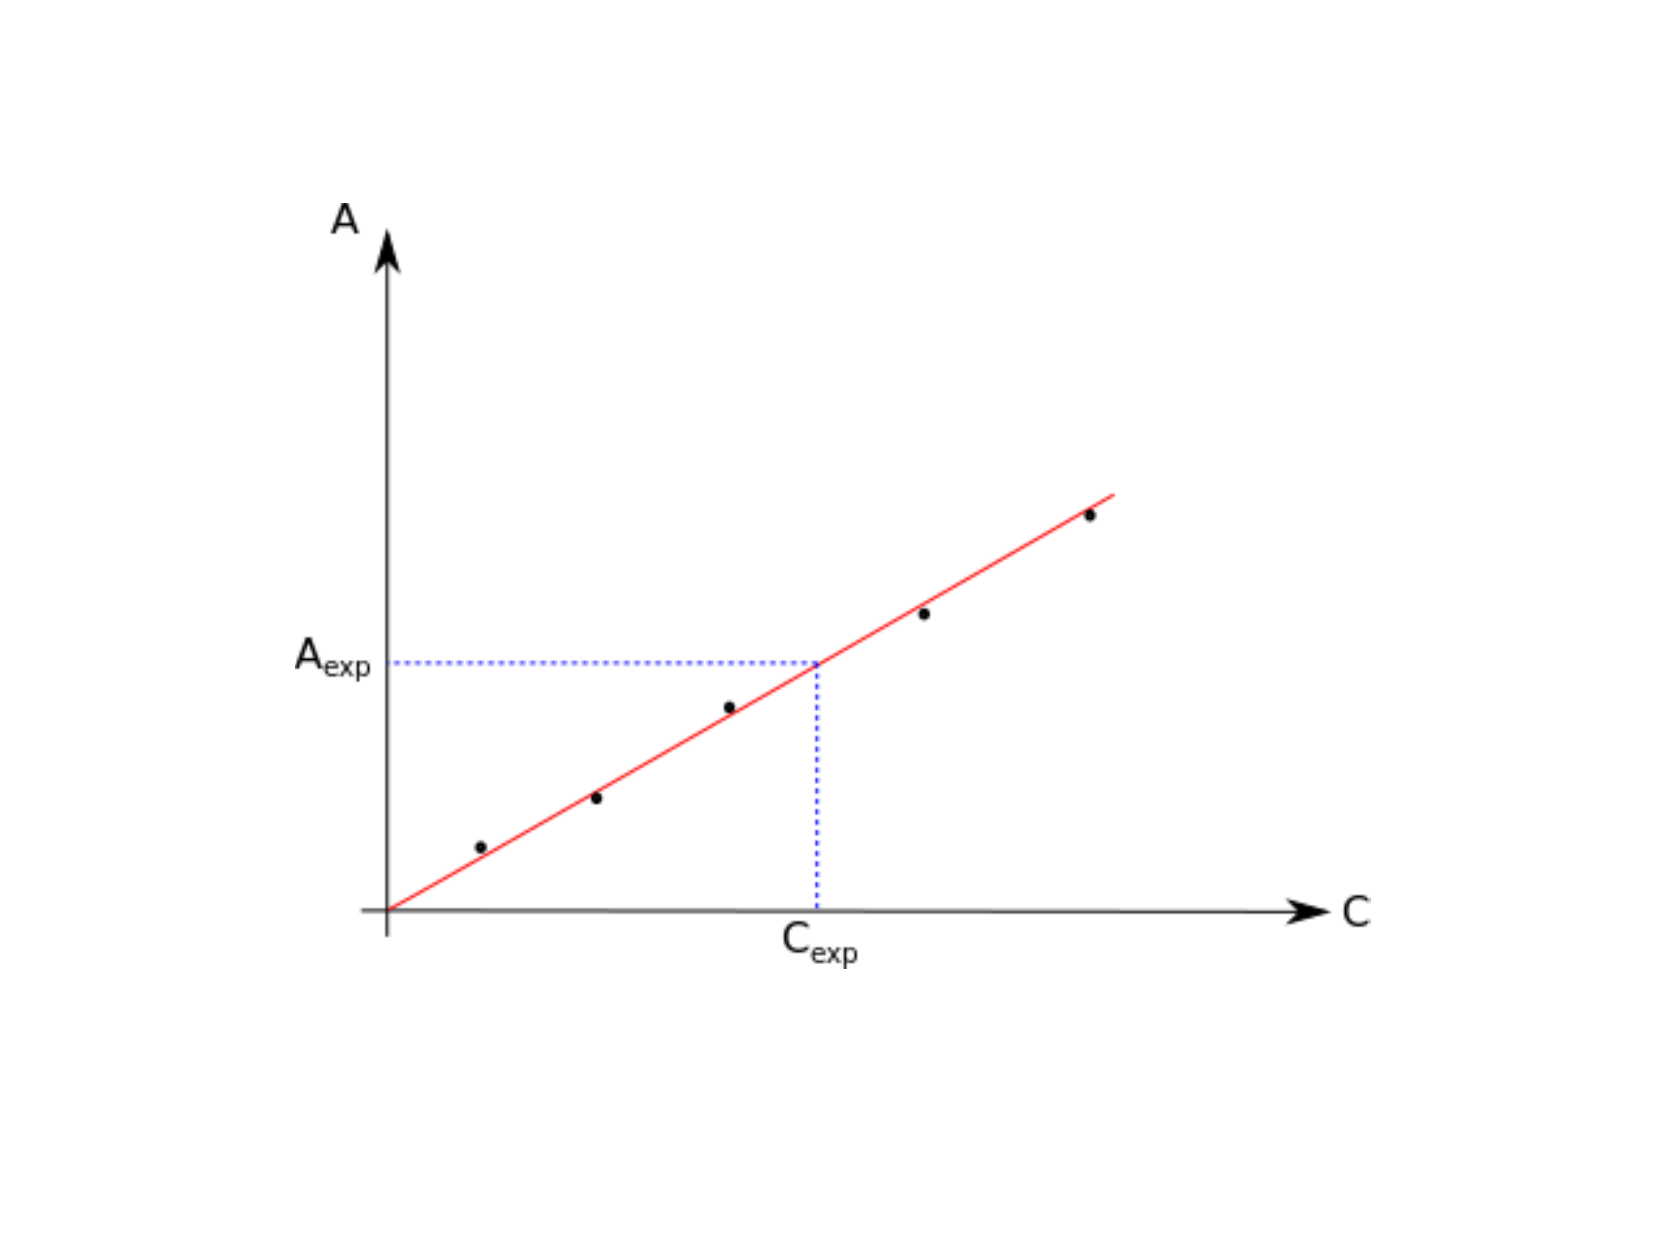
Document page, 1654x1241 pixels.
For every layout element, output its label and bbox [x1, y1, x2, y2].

picture [295, 203, 1371, 969]
